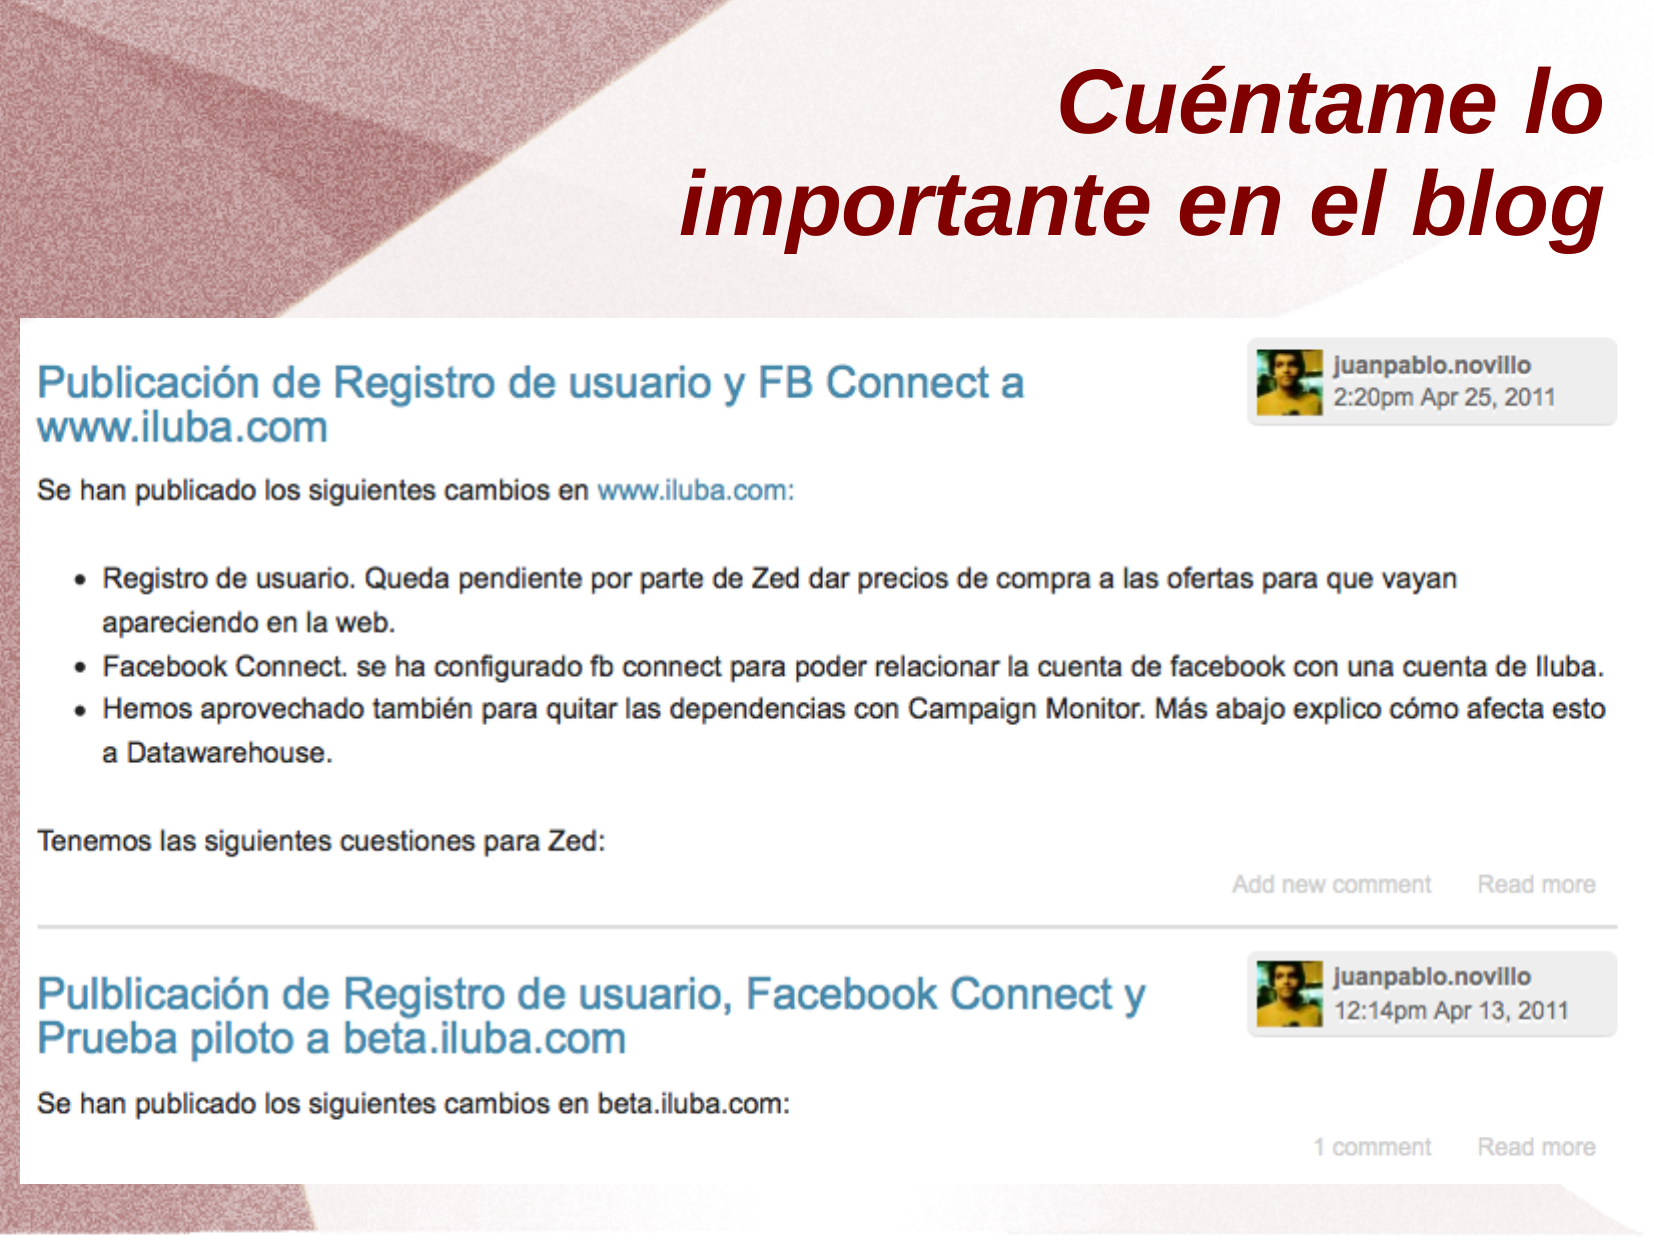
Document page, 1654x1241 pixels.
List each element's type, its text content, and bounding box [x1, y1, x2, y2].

title Cuéntame lo importante en el blog [596, 49, 1607, 257]
picture [0, 0, 1654, 1241]
